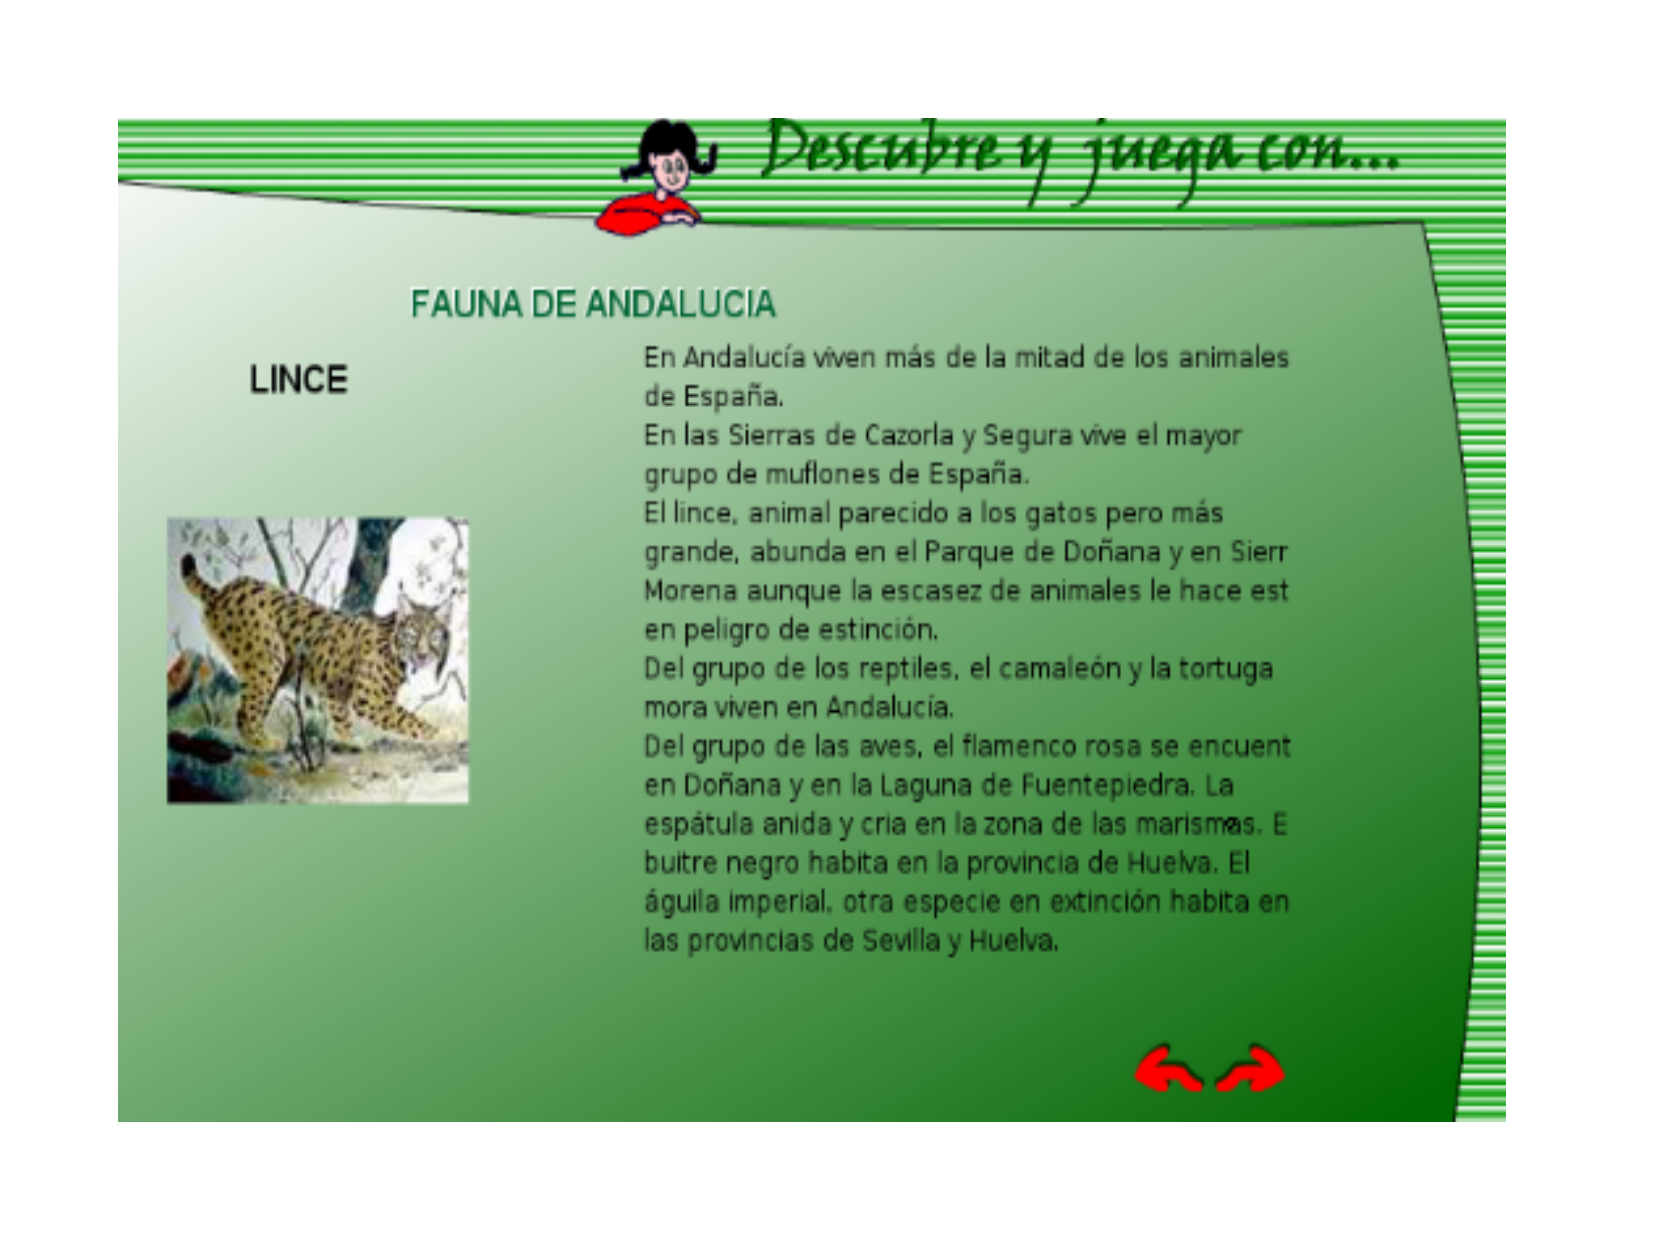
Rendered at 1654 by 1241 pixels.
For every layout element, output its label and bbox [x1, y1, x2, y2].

picture [118, 118, 1506, 1123]
